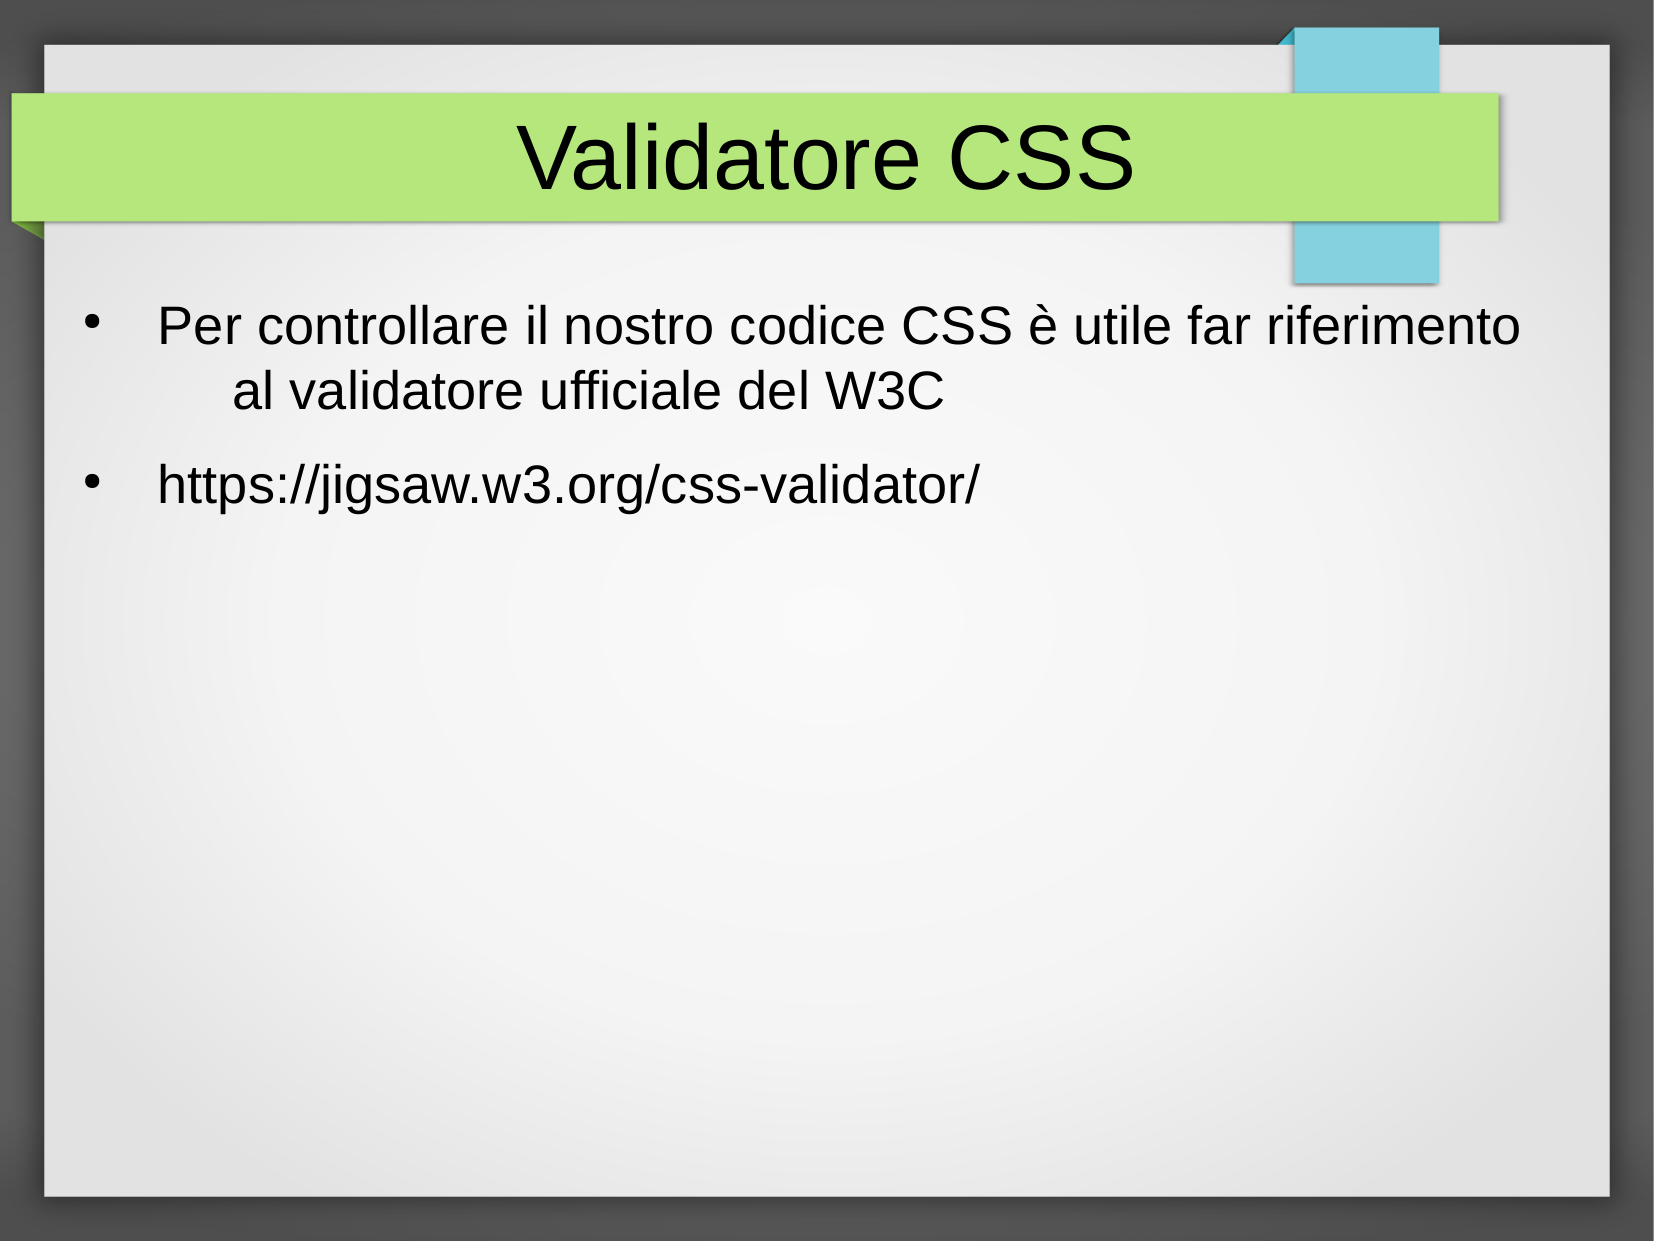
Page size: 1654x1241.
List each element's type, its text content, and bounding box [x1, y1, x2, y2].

picture [0, 0, 1654, 1241]
list Per controllare il nostro codice CSS è utile far riferimento al validatore ufficiale del W3C https://jigsaw.w3.org/css-validator/ [82, 290, 1571, 1010]
title Validatore CSS [82, 49, 1571, 257]
